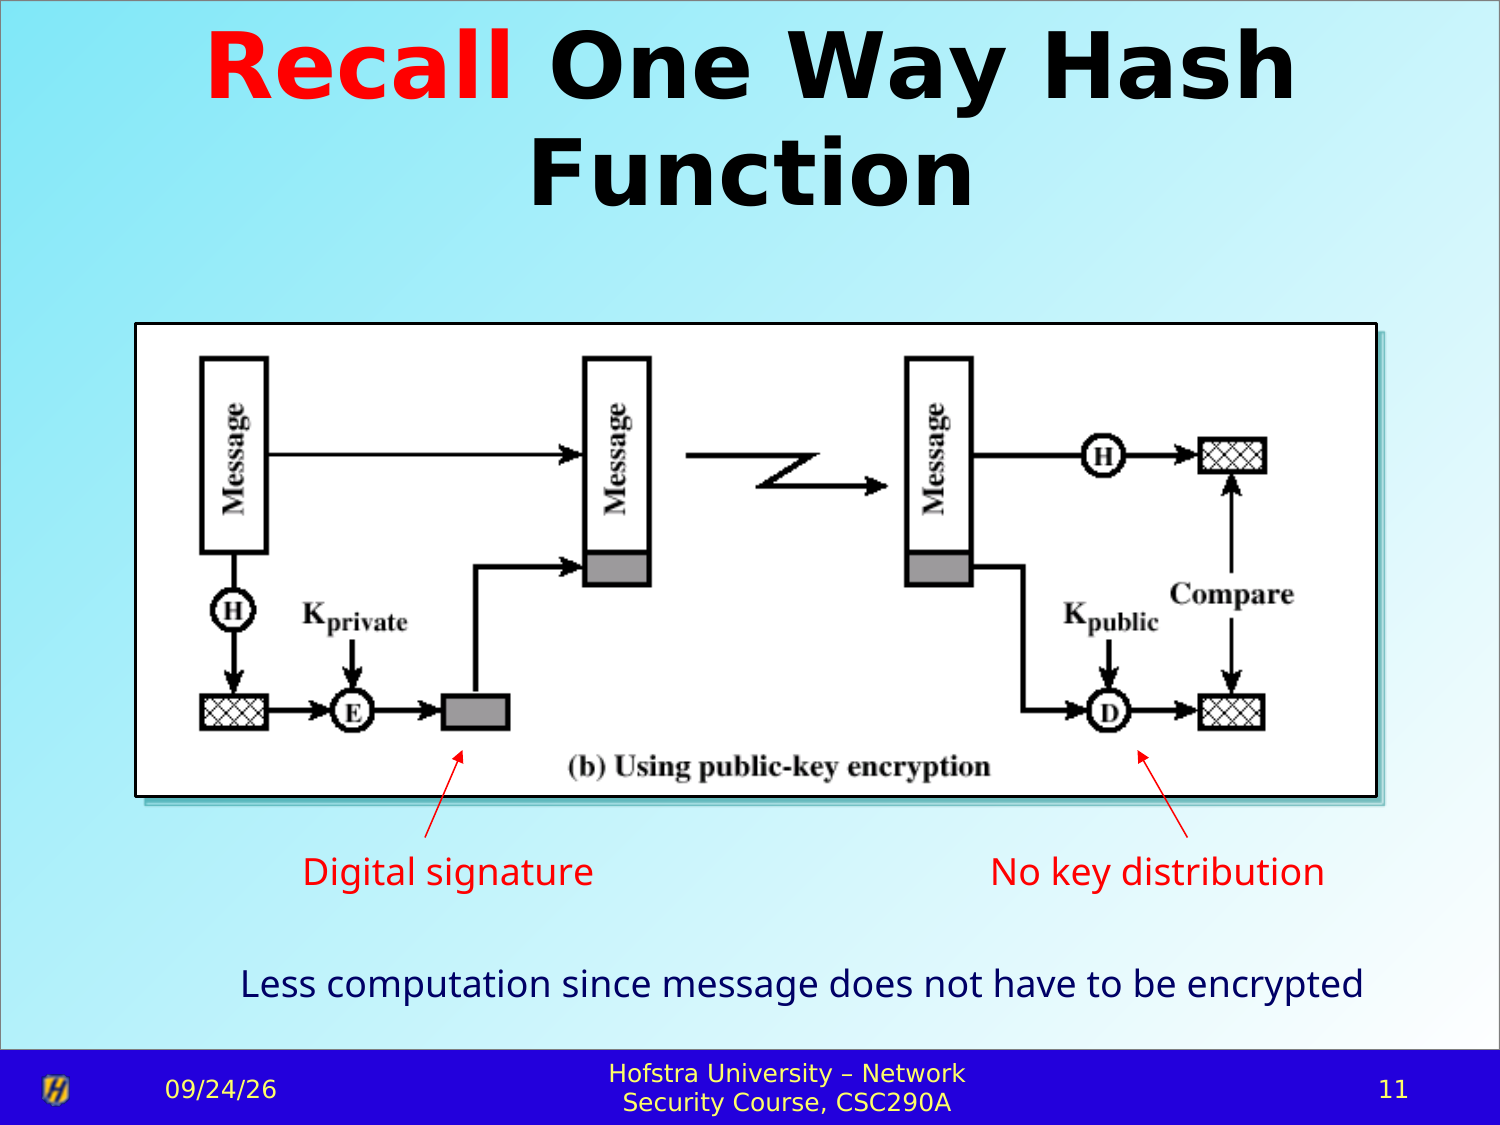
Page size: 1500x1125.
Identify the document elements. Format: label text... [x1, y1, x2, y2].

picture [137, 324, 1375, 796]
picture [37, 1072, 76, 1110]
text_box Digital signature [287, 837, 610, 904]
text_box No key distribution [975, 837, 1341, 904]
title Recall One Way Hash Function [112, 5, 1391, 236]
text_box Less computation since message does not have to be encrypted [224, 949, 1381, 1017]
